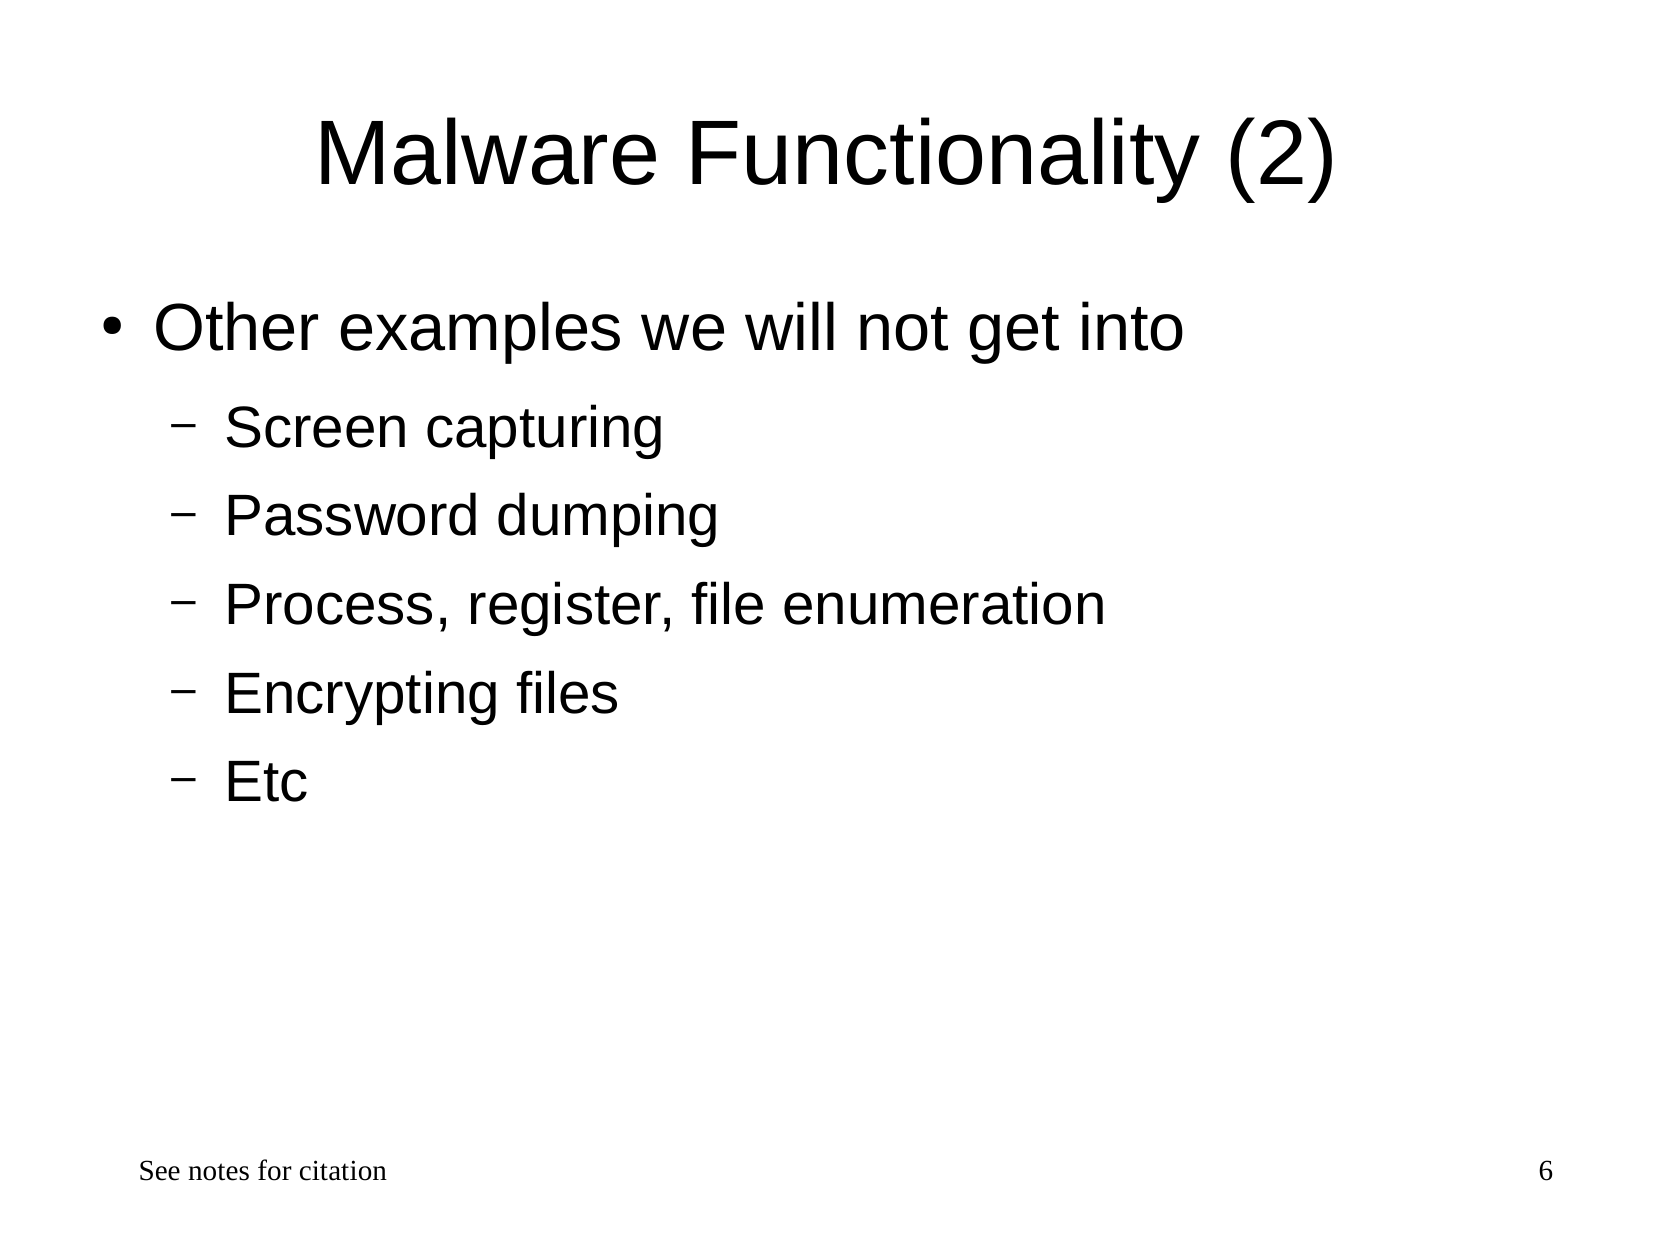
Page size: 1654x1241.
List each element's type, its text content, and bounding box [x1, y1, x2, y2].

list Other examples we will not get into Screen capturing Password dumping Process, register, file enumeration Encrypting files Etc [82, 290, 1576, 1126]
title Malware Functionality (2) [82, 49, 1571, 257]
